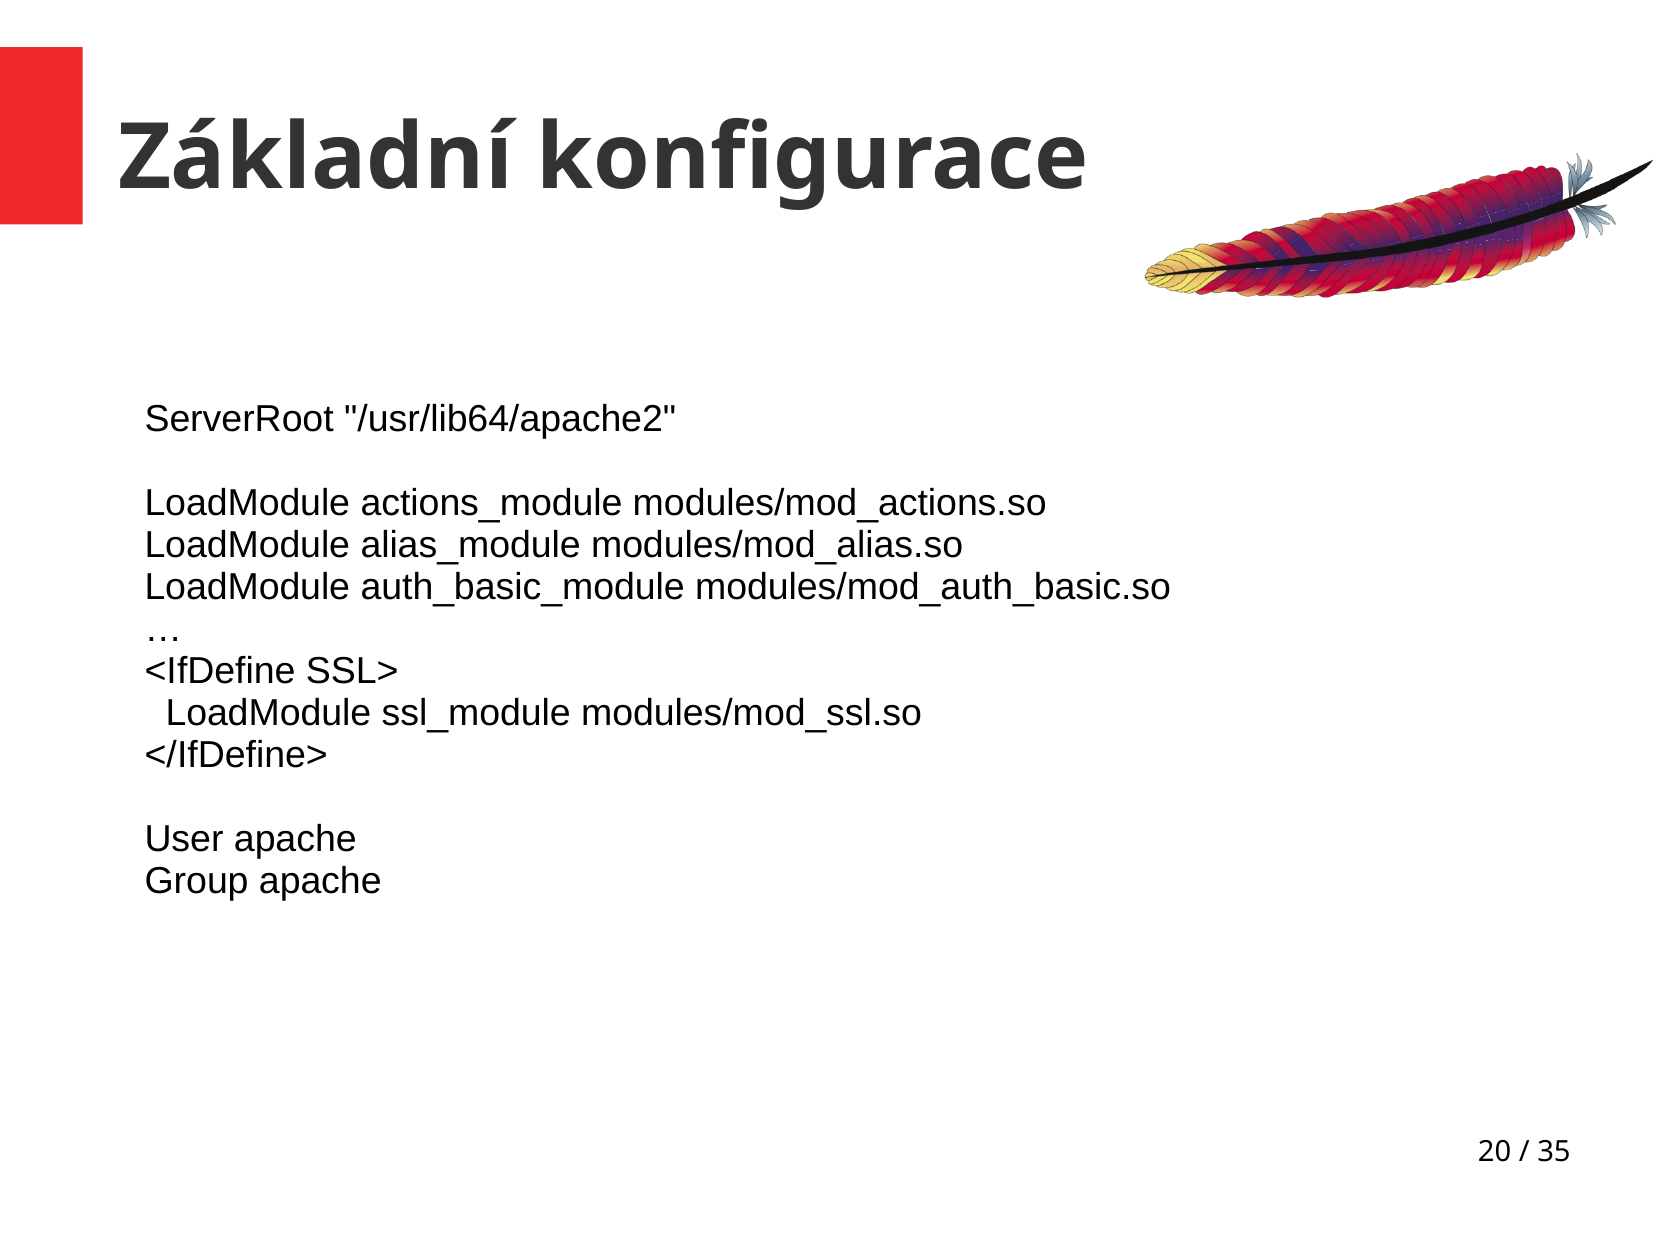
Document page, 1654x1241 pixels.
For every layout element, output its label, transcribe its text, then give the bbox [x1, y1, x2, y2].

picture [1144, 153, 1654, 298]
text_box ServerRoot "/usr/lib64/apache2" LoadModule actions_module modules/mod_actions.so LoadModule alias_module modules/mod_alias.so LoadModule auth_basic_module modules/mod_auth_basic.so … <IfDefine SSL> LoadModule ssl_module modules/mod_ssl.so </IfDefine> User apache Group apache [129, 389, 1477, 1119]
title Základní konfigurace [118, 49, 1571, 257]
